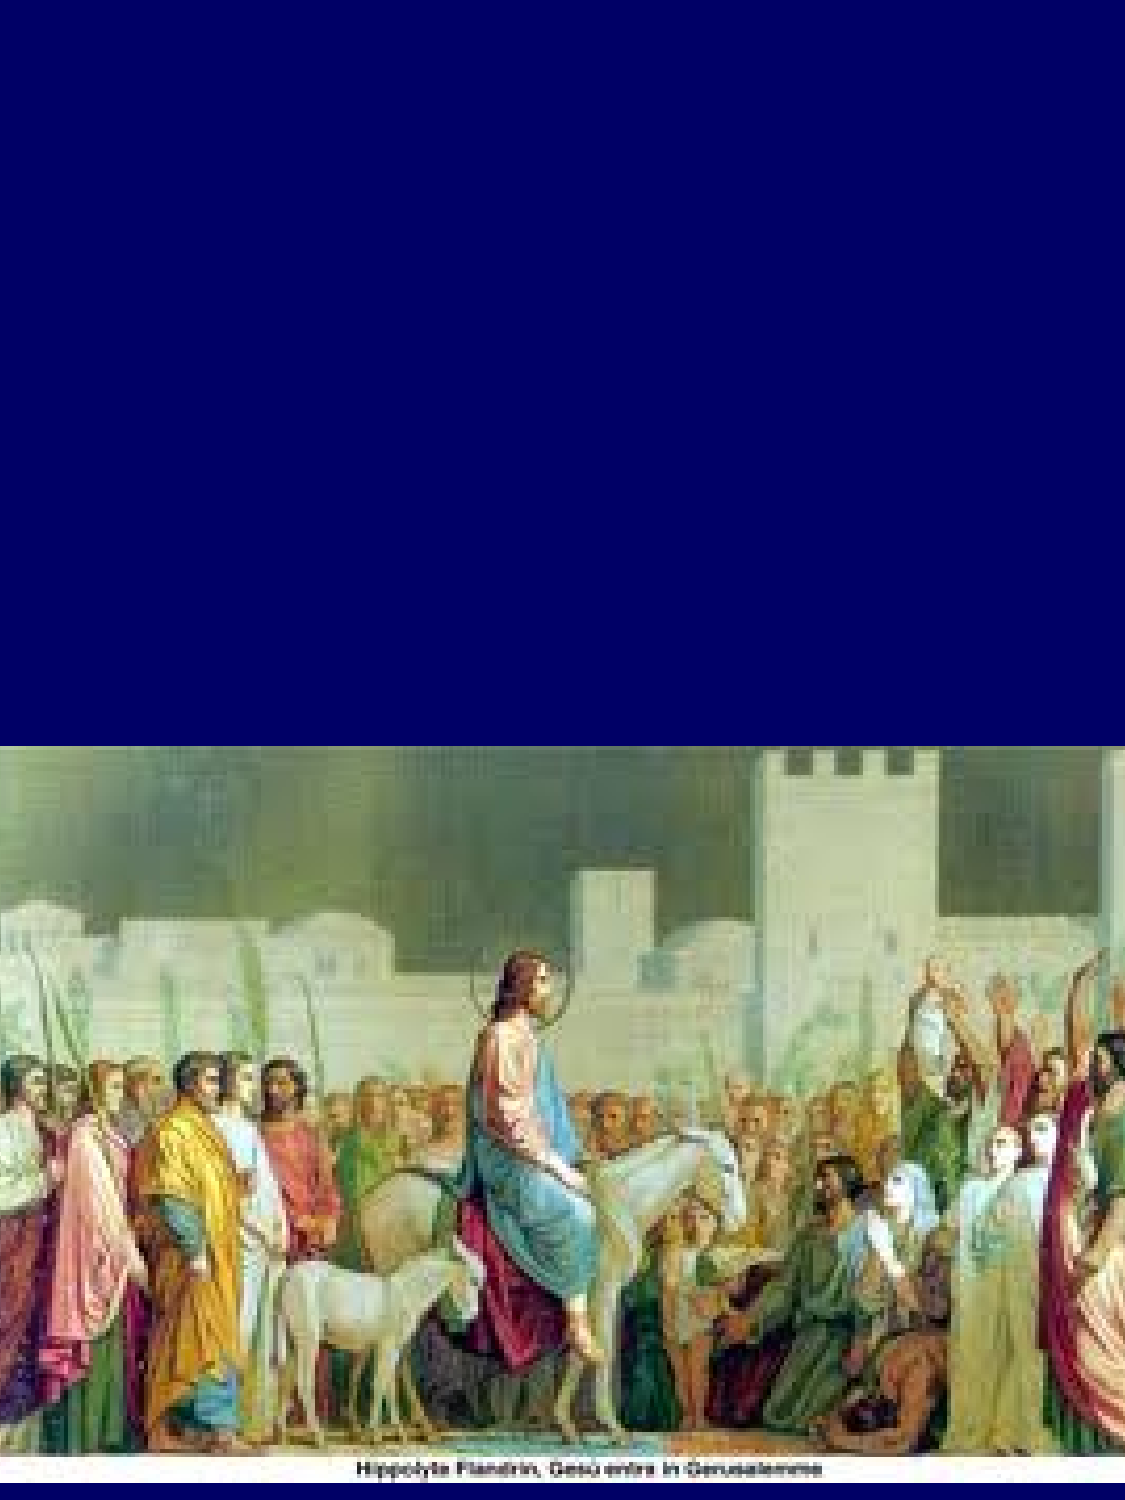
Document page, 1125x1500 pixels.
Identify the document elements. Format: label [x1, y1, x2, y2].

picture [0, 746, 1125, 1483]
